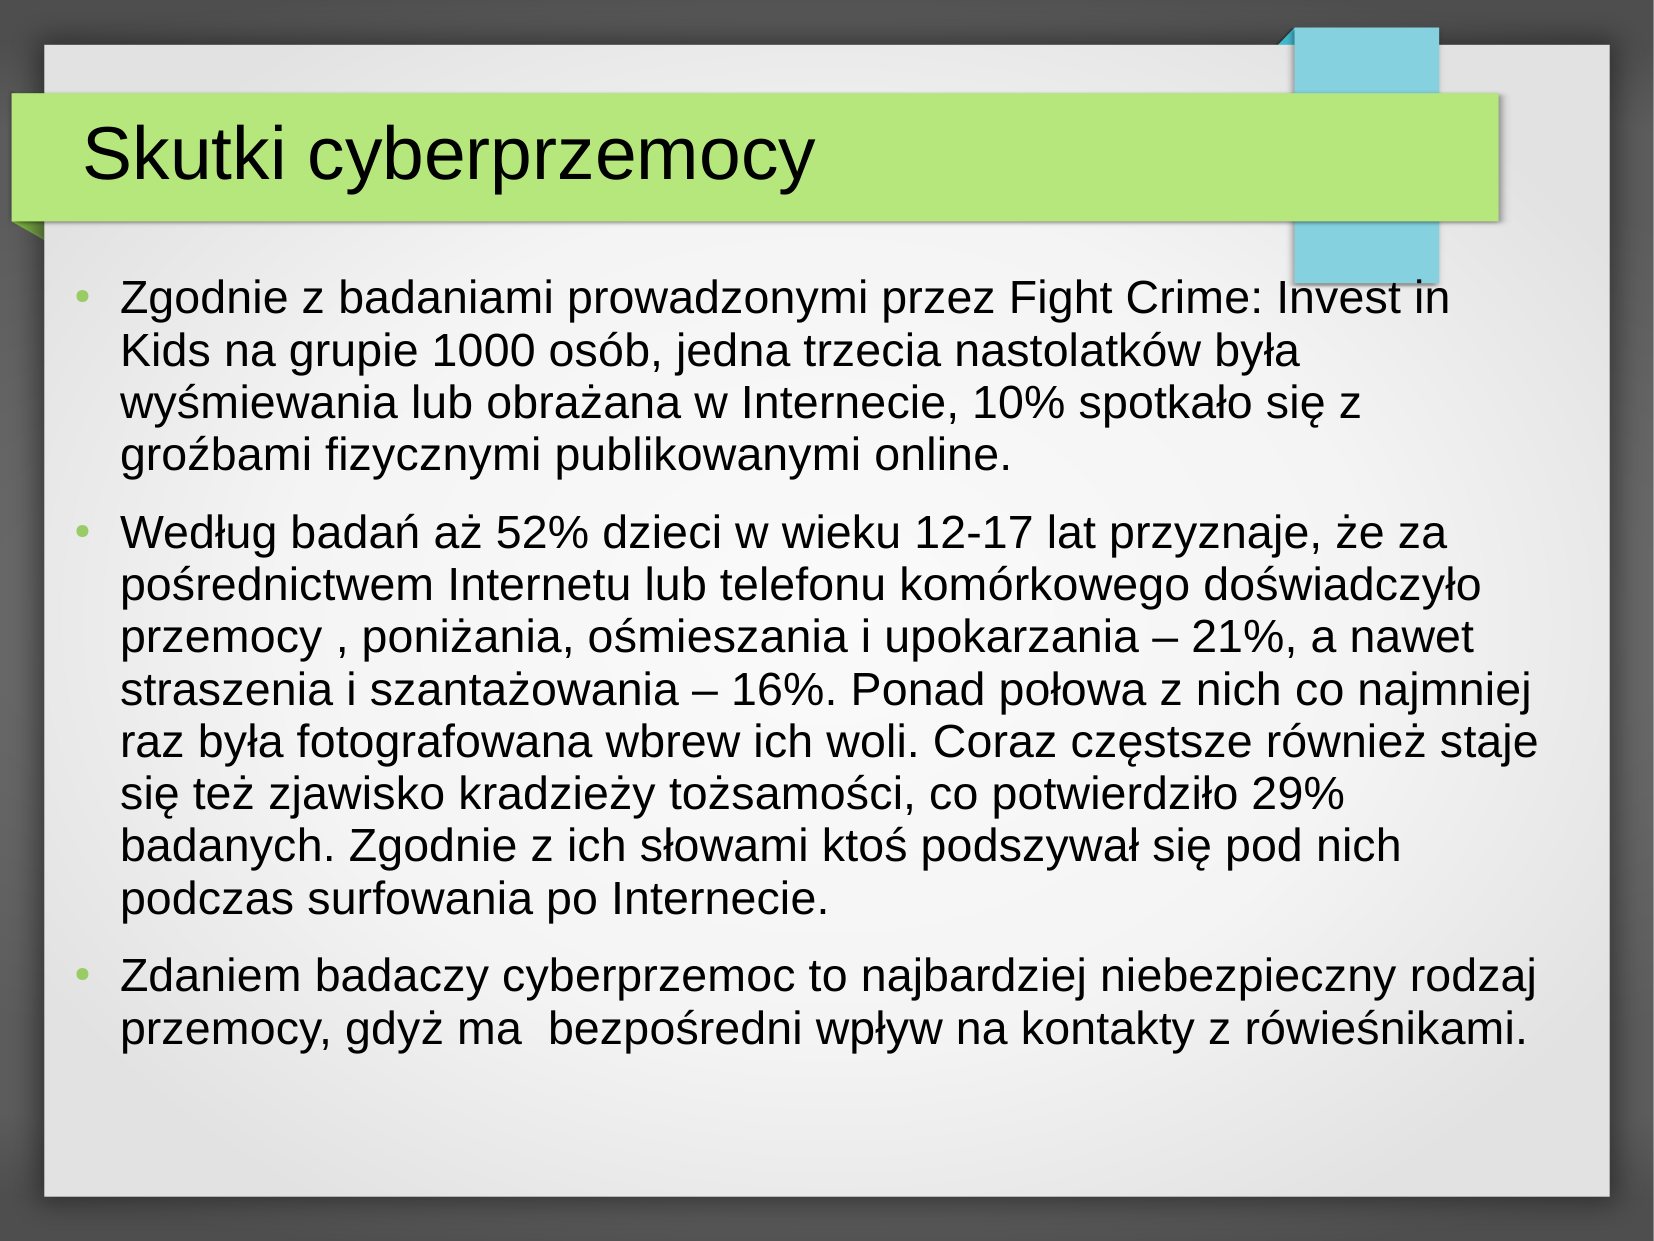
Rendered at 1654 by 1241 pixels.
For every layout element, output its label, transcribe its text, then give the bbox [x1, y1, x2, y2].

picture [0, 0, 1654, 1241]
list Zgodnie z badaniami prowadzonymi przez Fight Crime: Invest in Kids na grupie 1000 osób, jedna trzecia nastolatków była wyśmiewania lub obrażana w Internecie, 10% spotkało się z groźbami fizycznymi publikowanymi online. Według badań aż 52% dzieci w wieku 12-17 lat przyznaje, że za pośrednictwem Internetu lub telefonu komórkowego doświadczyło przemocy , poniżania, ośmieszania i upokarzania – 21%, a nawet straszenia i szantażowania – 16%. Ponad połowa z nich co najmniej raz była fotografowana wbrew ich woli. Coraz częstsze również staje się też zjawisko kradzieży tożsamości, co potwierdziło 29% badanych. Zgodnie z ich słowami ktoś podszywał się pod nich podczas surfowania po Internecie. Zdaniem badaczy cyberprzemoc to najbardziej niebezpieczny rodzaj przemocy, gdyż ma bezpośredni wpływ na kontakty z rówieśnikami. [59, 271, 1548, 1099]
title Skutki cyberprzemocy [82, 94, 1264, 213]
